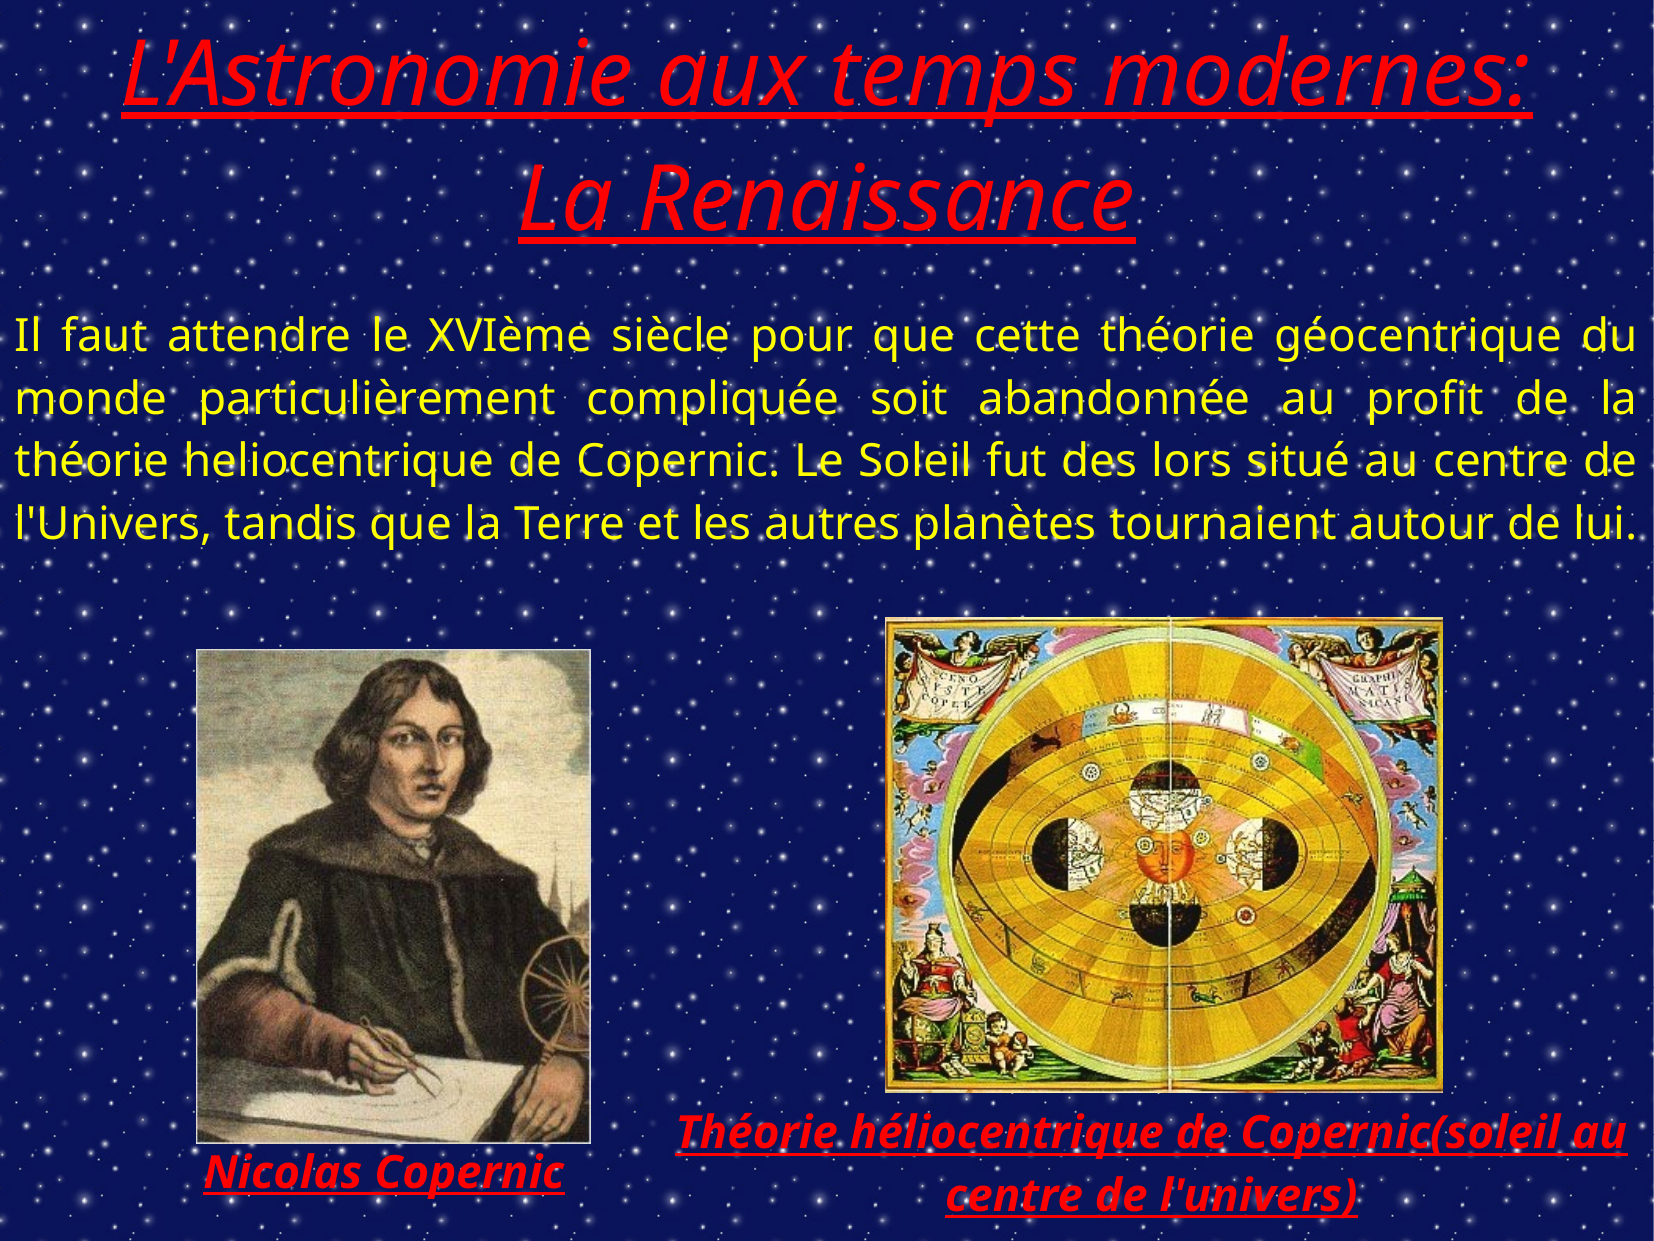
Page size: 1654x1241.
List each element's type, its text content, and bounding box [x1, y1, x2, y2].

text_box Nicolas Copernic [177, 1132, 591, 1211]
picture [0, 617, 1654, 1241]
text_box Théorie héliocentrique de Copernic(soleil au centre de l'univers) [649, 1092, 1654, 1241]
text_box L'Astronomie aux temps modernes: La Renaissance [0, 0, 1654, 295]
text_box Il faut attendre le XVIème siècle pour que cette théorie géocentrique du monde particulièrement compliquée soit abandonnée au profit de la théorie heliocentrique de Copernic. Le Soleil fut des lors situé au centre de l'Univers, tandis que la Terre et les autres planètes tournaient autour de lui. [0, 295, 1654, 629]
